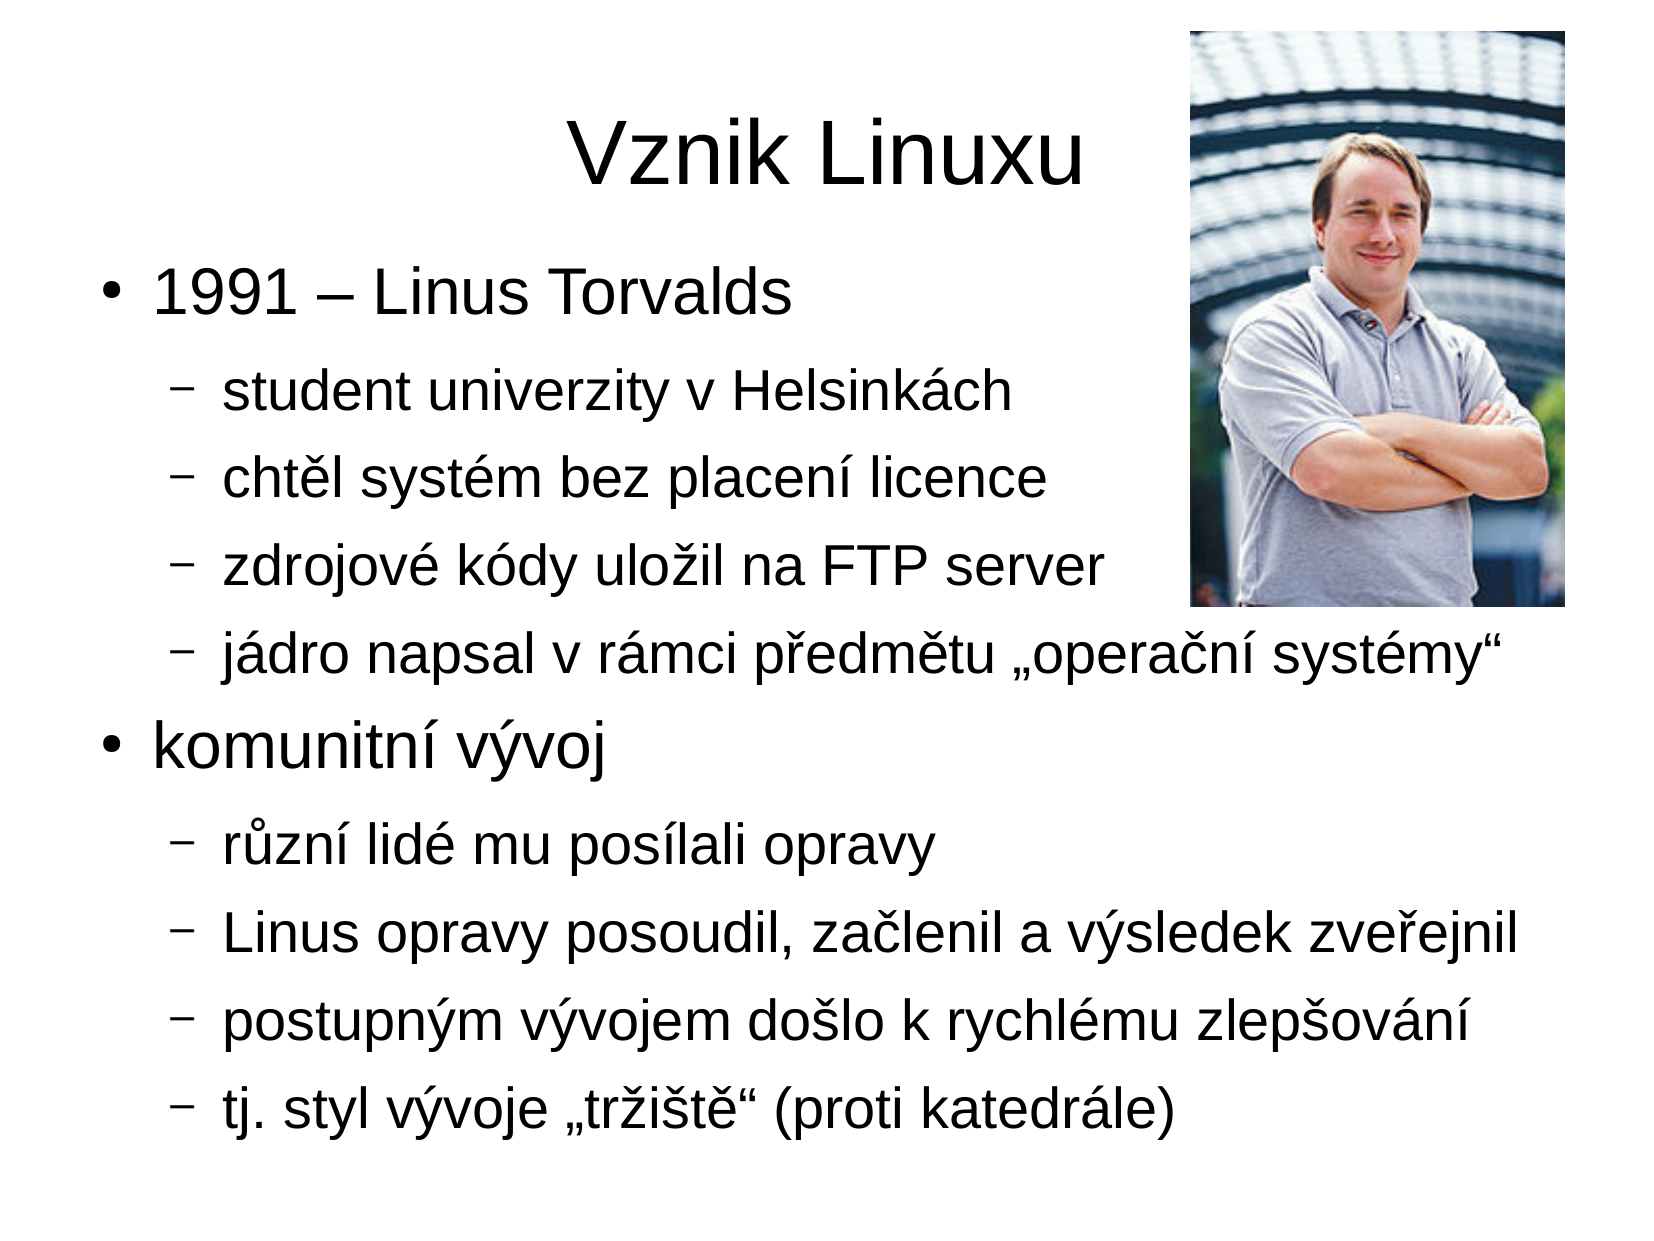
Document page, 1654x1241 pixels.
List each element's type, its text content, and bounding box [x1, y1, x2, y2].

list 1991 – Linus Torvalds student univerzity v Helsinkách chtěl systém bez placení licence zdrojové kódy uložil na FTP server jádro napsal v rámci předmětu „operační systémy“ komunitní vývoj různí lidé mu posílali opravy Linus opravy posoudil, začlenil a výsledek zveřejnil postupným vývojem došlo k rychlému zlepšování tj. styl vývoje „tržiště“ (proti katedrále) [82, 254, 1571, 1148]
title Vznik Linuxu [82, 56, 1190, 250]
picture [1190, 31, 1565, 607]
title Vznik Linuxu [1565, 56, 1571, 250]
